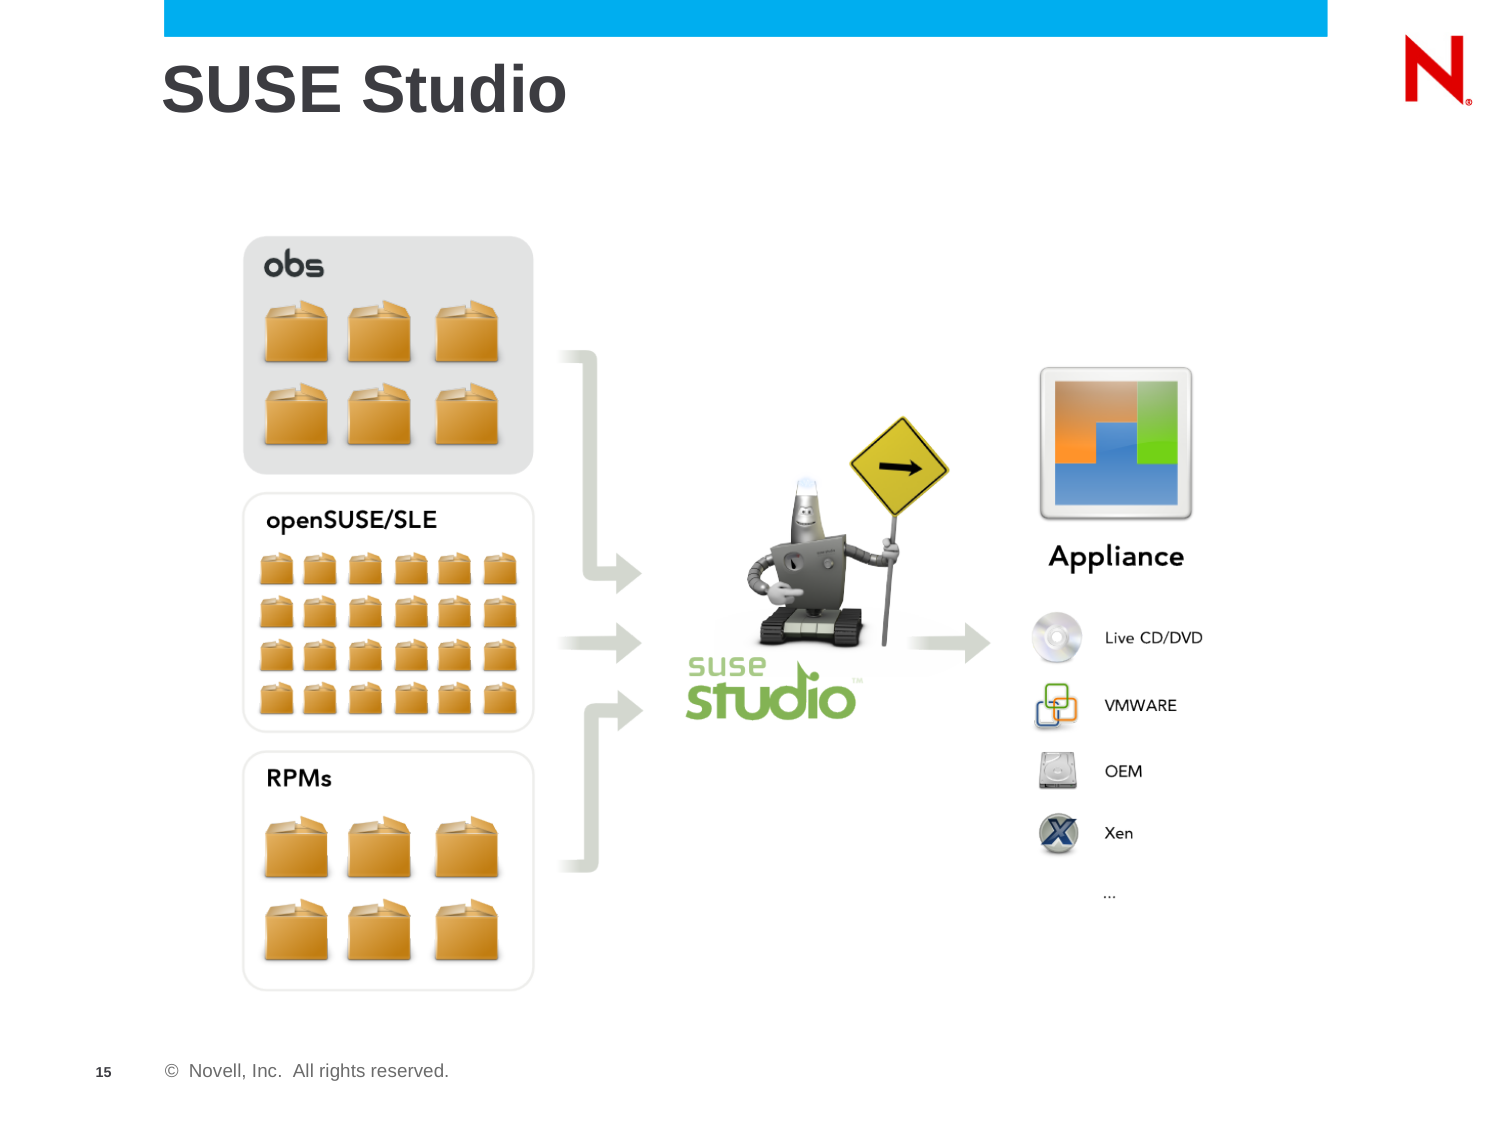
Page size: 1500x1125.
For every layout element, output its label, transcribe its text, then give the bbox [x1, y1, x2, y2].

picture [223, 223, 1271, 1009]
title SUSE Studio [161, 41, 1383, 141]
picture [1403, 32, 1473, 107]
